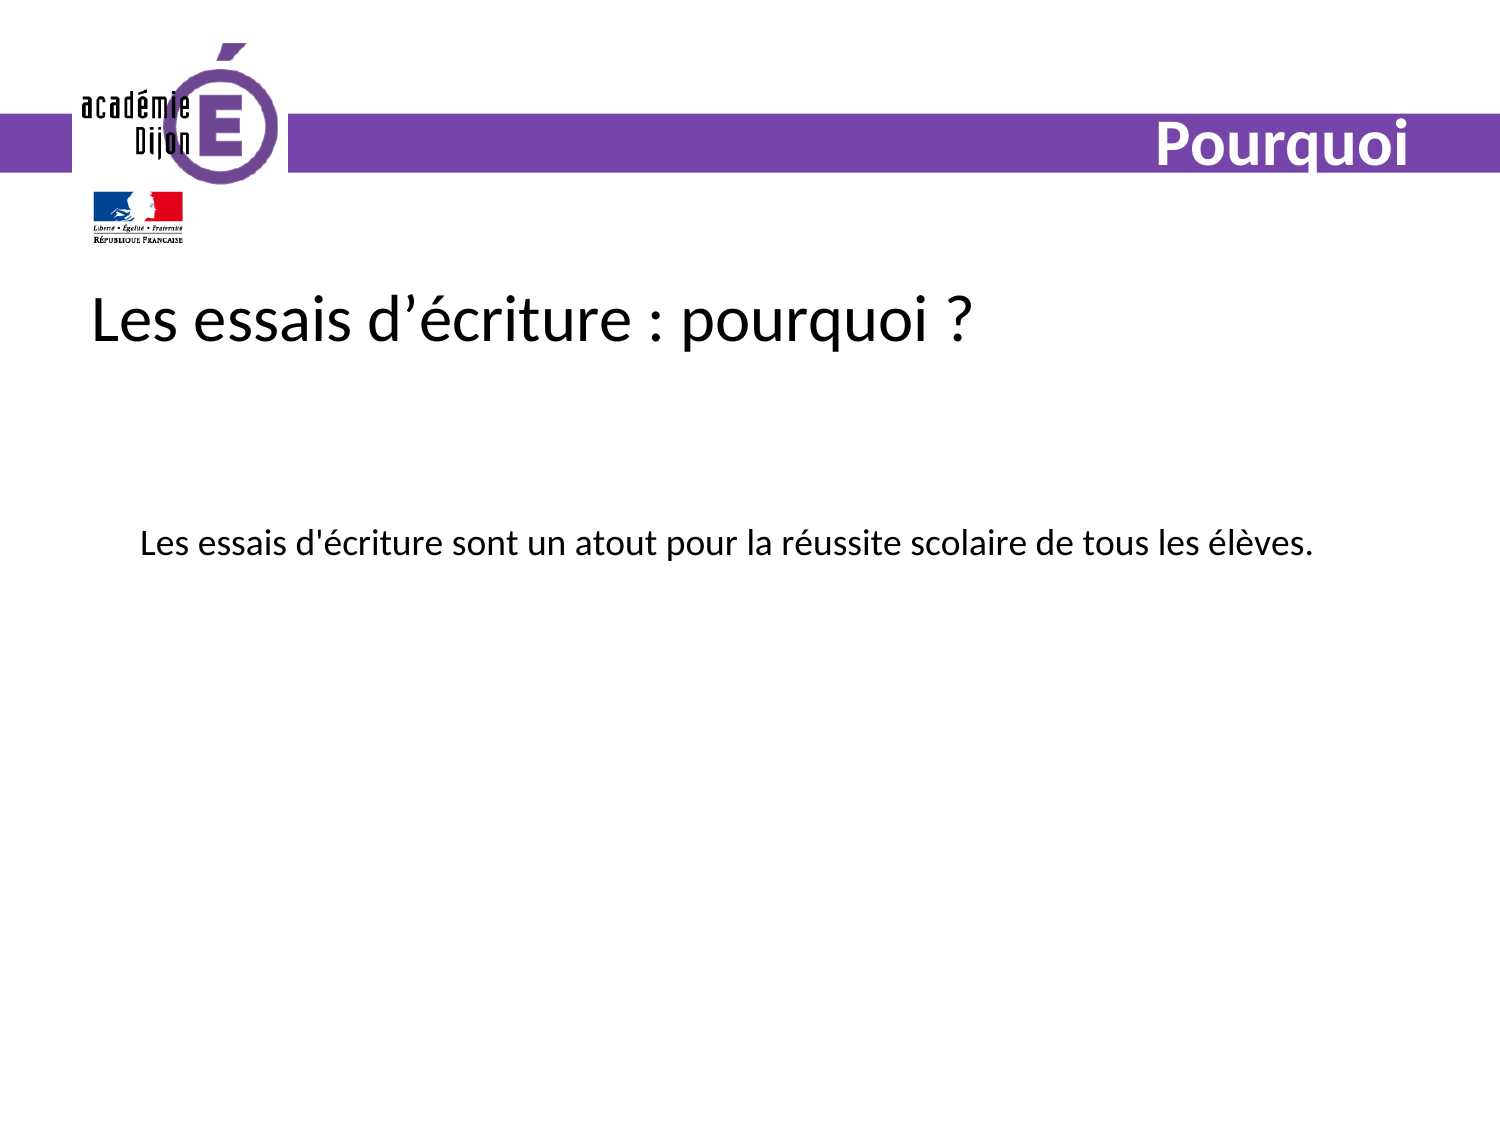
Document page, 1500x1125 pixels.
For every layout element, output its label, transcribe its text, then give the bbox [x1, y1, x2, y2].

text_box Pourquoi [360, 45, 1426, 233]
text_box Les essais d’écriture : pourquoi ? [76, 267, 1427, 1010]
picture [82, 43, 278, 243]
text_box Les essais d'écriture sont un atout pour la réussite scolaire de tous les élèves. [125, 510, 1331, 616]
